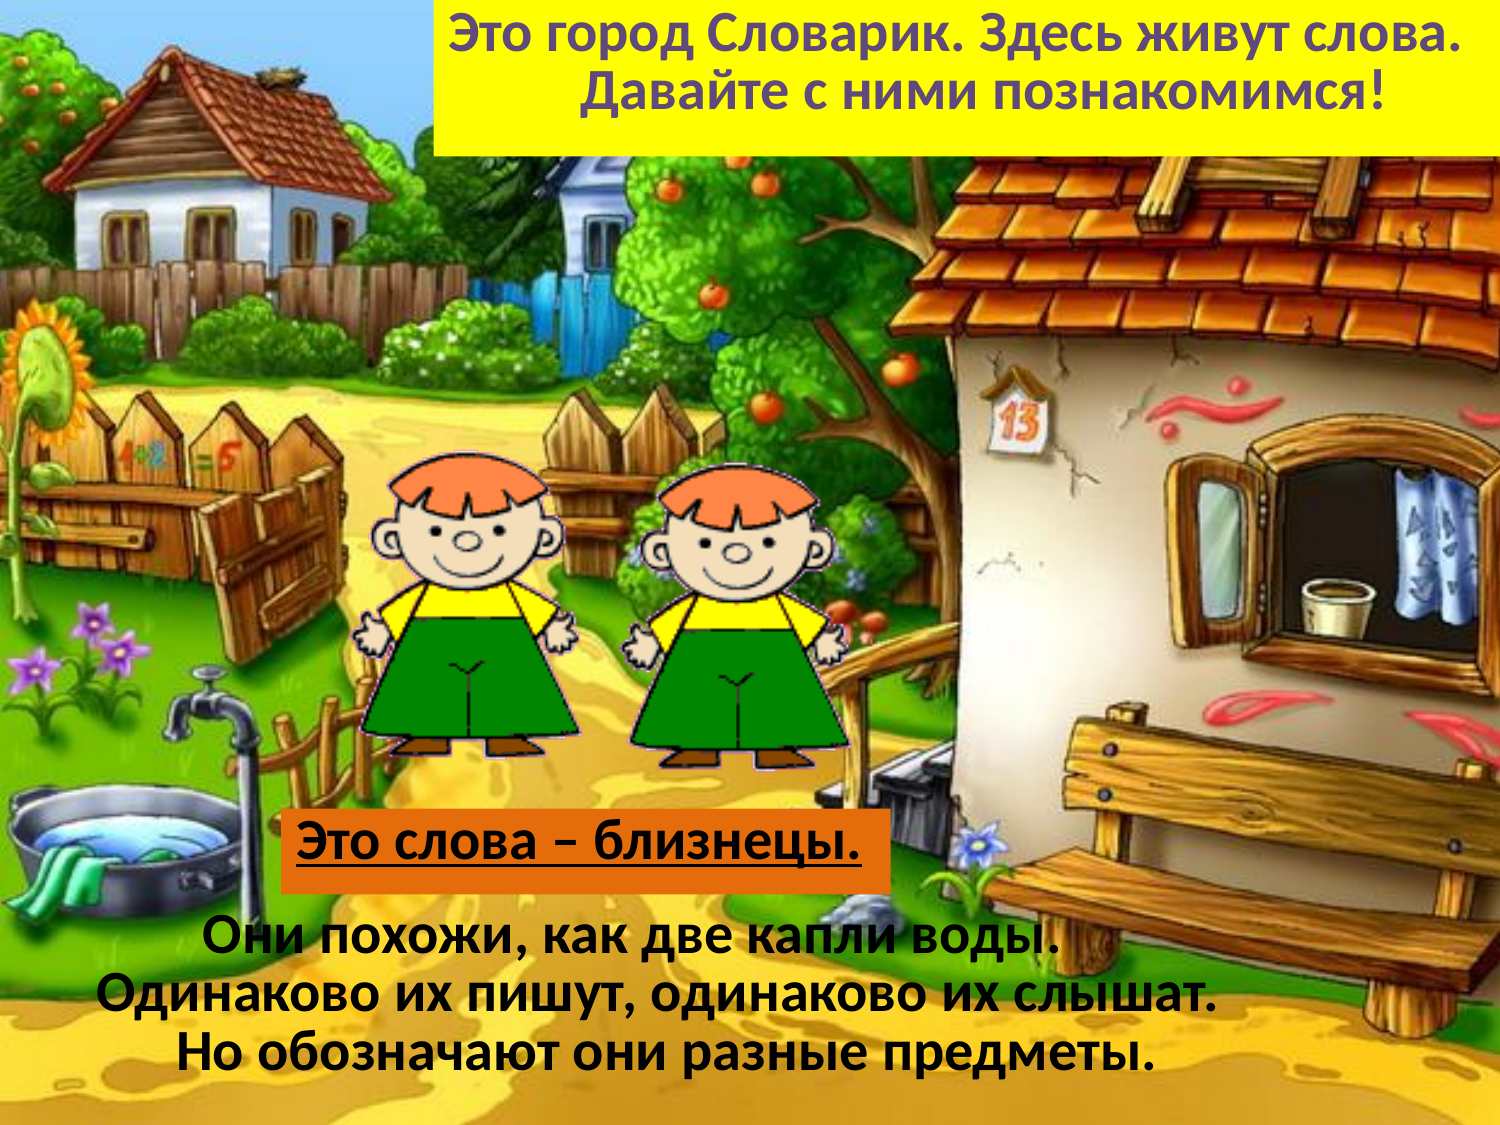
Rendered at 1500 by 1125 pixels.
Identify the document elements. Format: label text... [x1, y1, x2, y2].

text_box Это слова – близнецы. [281, 808, 891, 895]
picture [0, 0, 1500, 1125]
text_box Они похожи, как две капли воды. Одинаково их пишут, одинаково их слышат. Но обозначают они разные предметы. [82, 902, 1500, 1125]
text_box Это город Словарик. Здесь живут слова. Давайте с ними познакомимся! [433, 0, 1500, 157]
